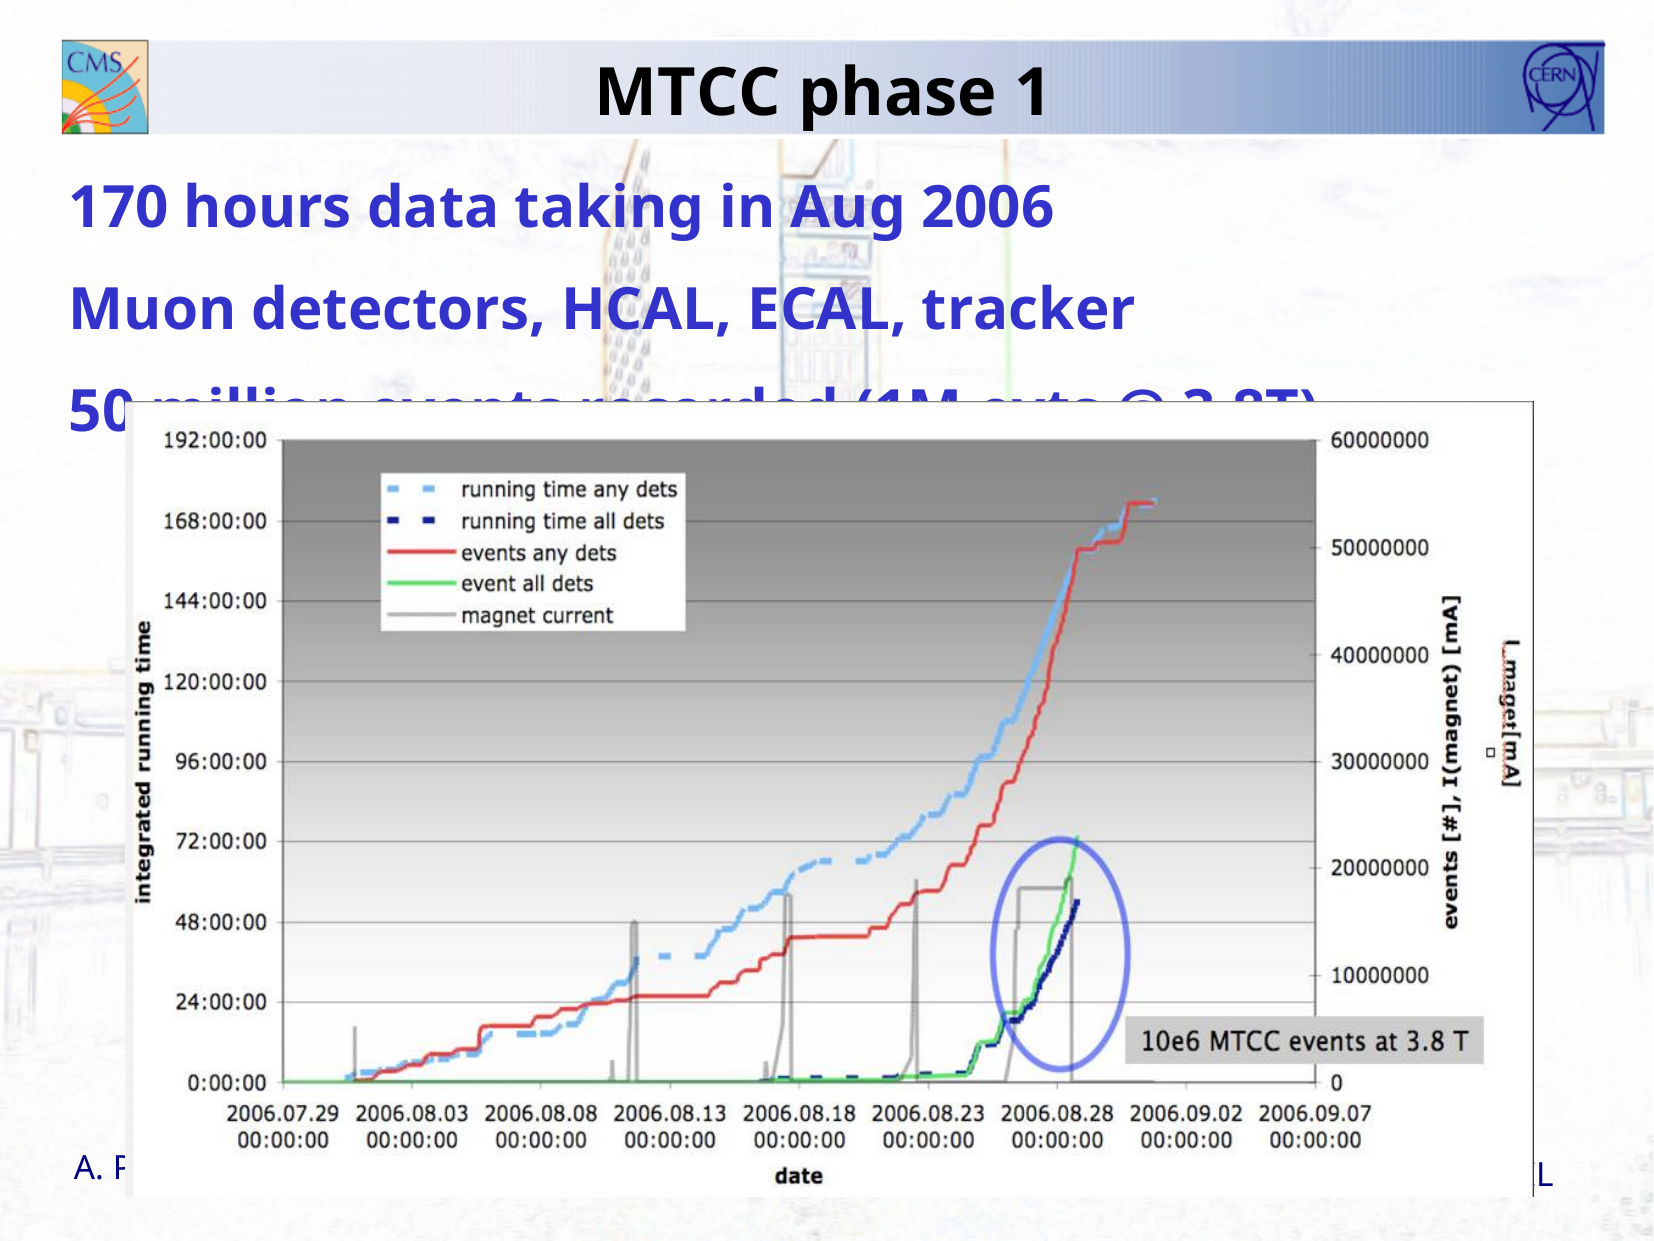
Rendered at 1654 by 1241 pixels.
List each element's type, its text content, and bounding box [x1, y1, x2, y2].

picture [0, 0, 1654, 1241]
title MTCC phase 1 [149, 42, 1499, 132]
list 170 hours data taking in Aug 2006 Muon detectors, HCAL, ECAL, tracker 50 million events recorded (1M evts @ 3.8T) [68, 158, 1585, 1126]
